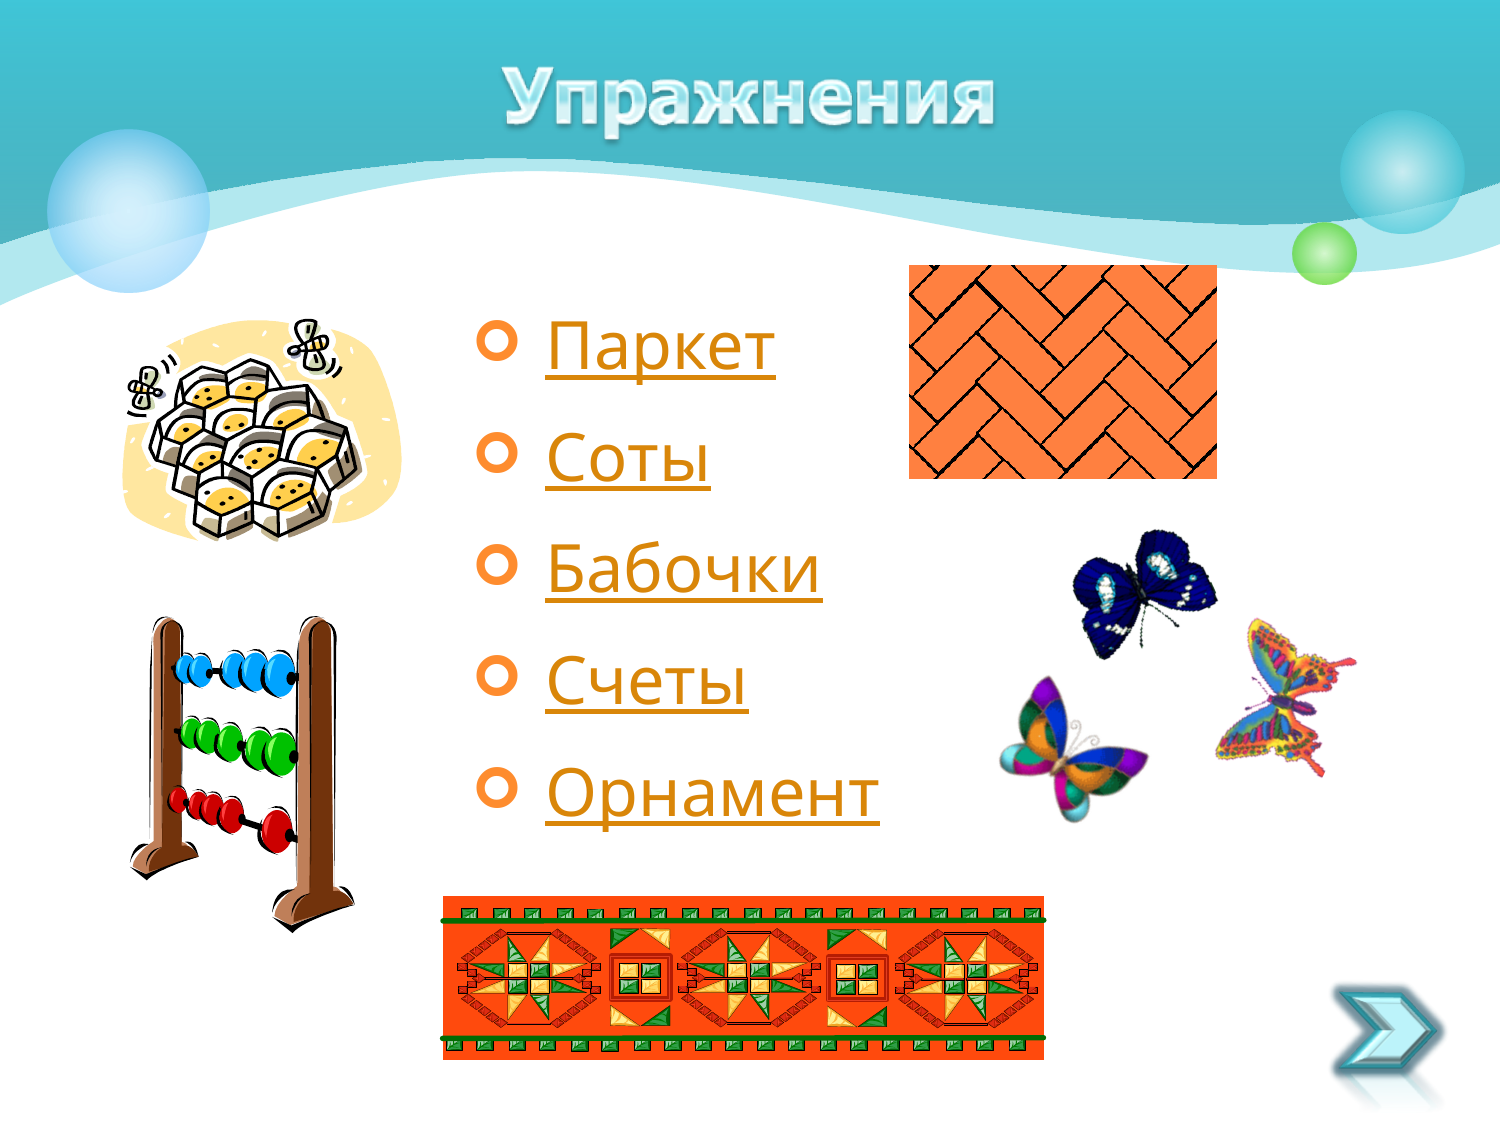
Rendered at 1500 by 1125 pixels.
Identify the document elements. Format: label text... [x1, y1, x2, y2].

picture [129, 616, 355, 934]
picture [909, 265, 1217, 479]
picture [1186, 609, 1376, 806]
picture [46, 0, 1466, 294]
picture [952, 644, 1181, 863]
list Паркет Соты Бабочки Счеты Орнамент [456, 295, 961, 896]
picture [1057, 515, 1226, 670]
picture [439, 896, 1048, 1061]
picture [1319, 973, 1457, 1125]
picture [122, 318, 402, 542]
